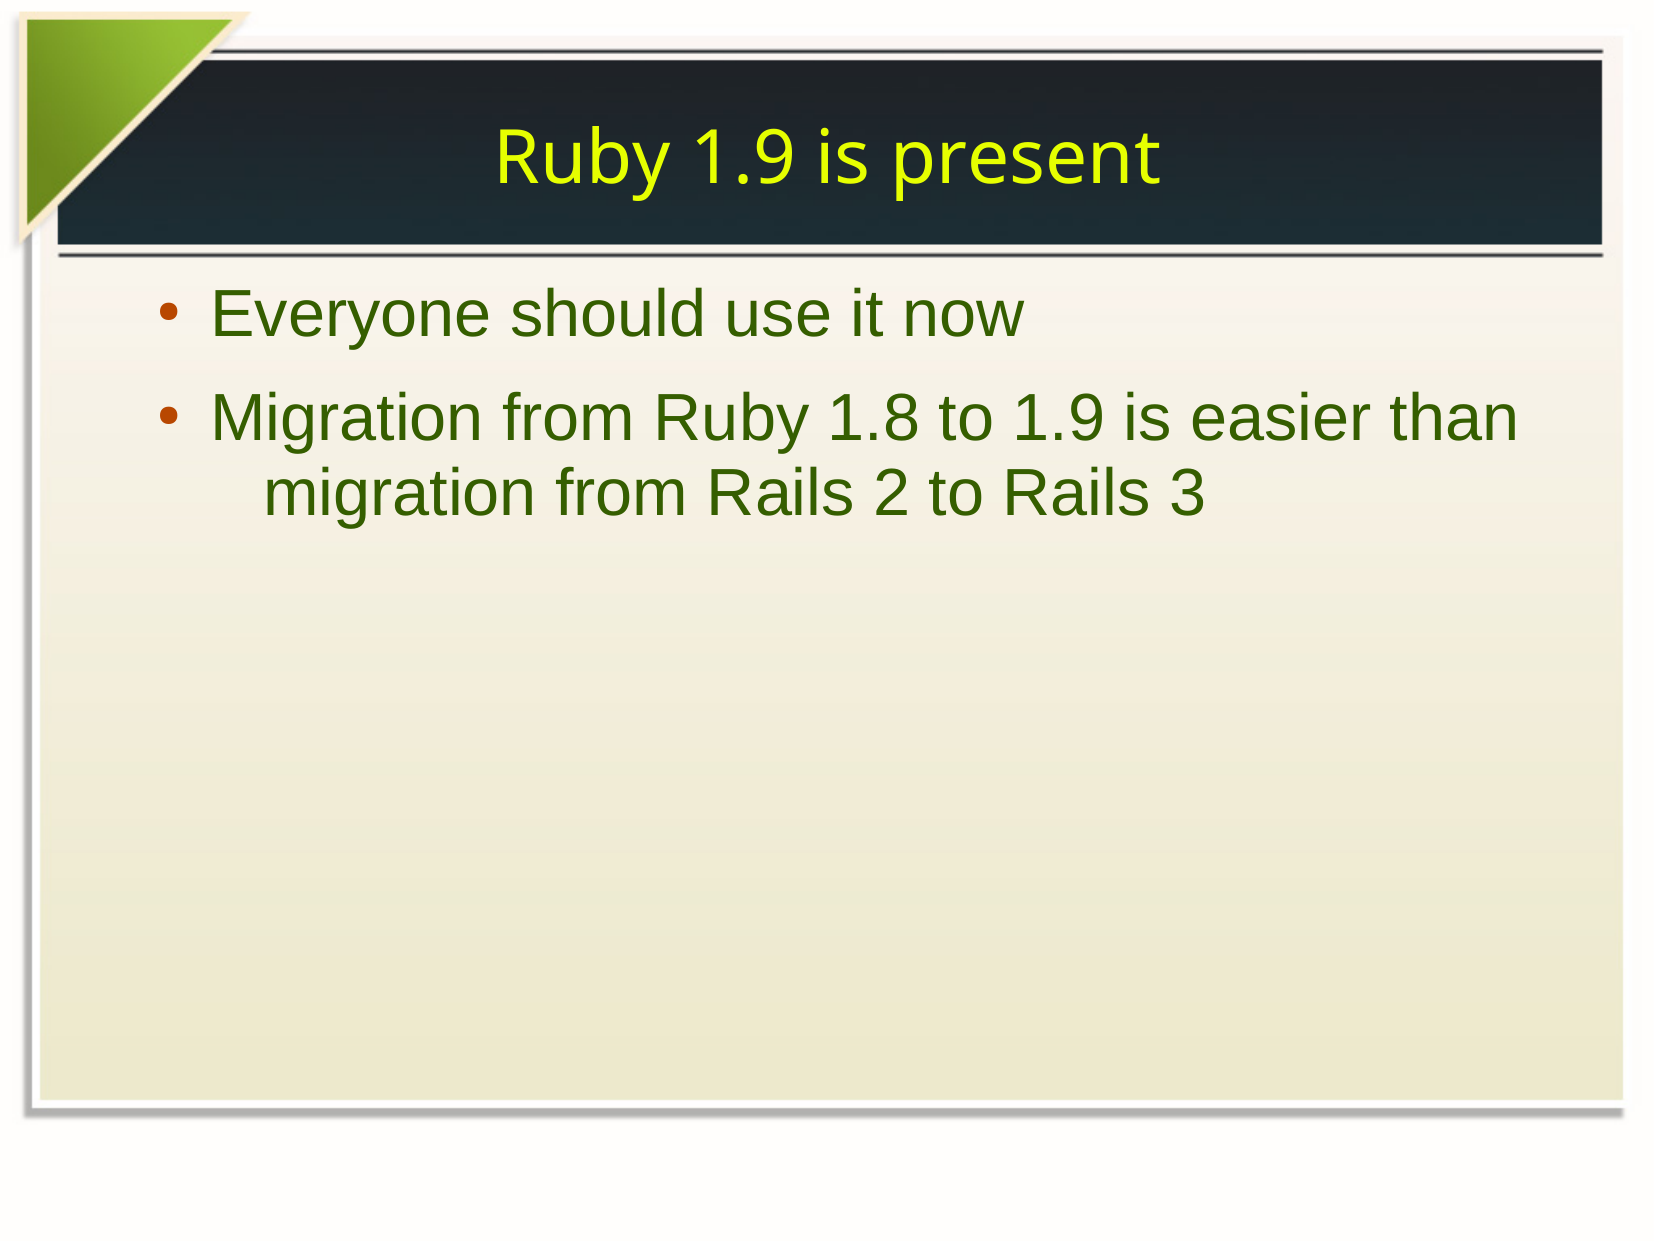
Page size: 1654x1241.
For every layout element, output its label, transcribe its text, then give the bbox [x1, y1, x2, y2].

picture [0, 0, 1654, 1241]
list Everyone should use it now Migration from Ruby 1.8 to 1.9 is easier than migration from Rails 2 to Rails 3 [121, 276, 1534, 1087]
title Ruby 1.9 is present [121, 73, 1534, 237]
